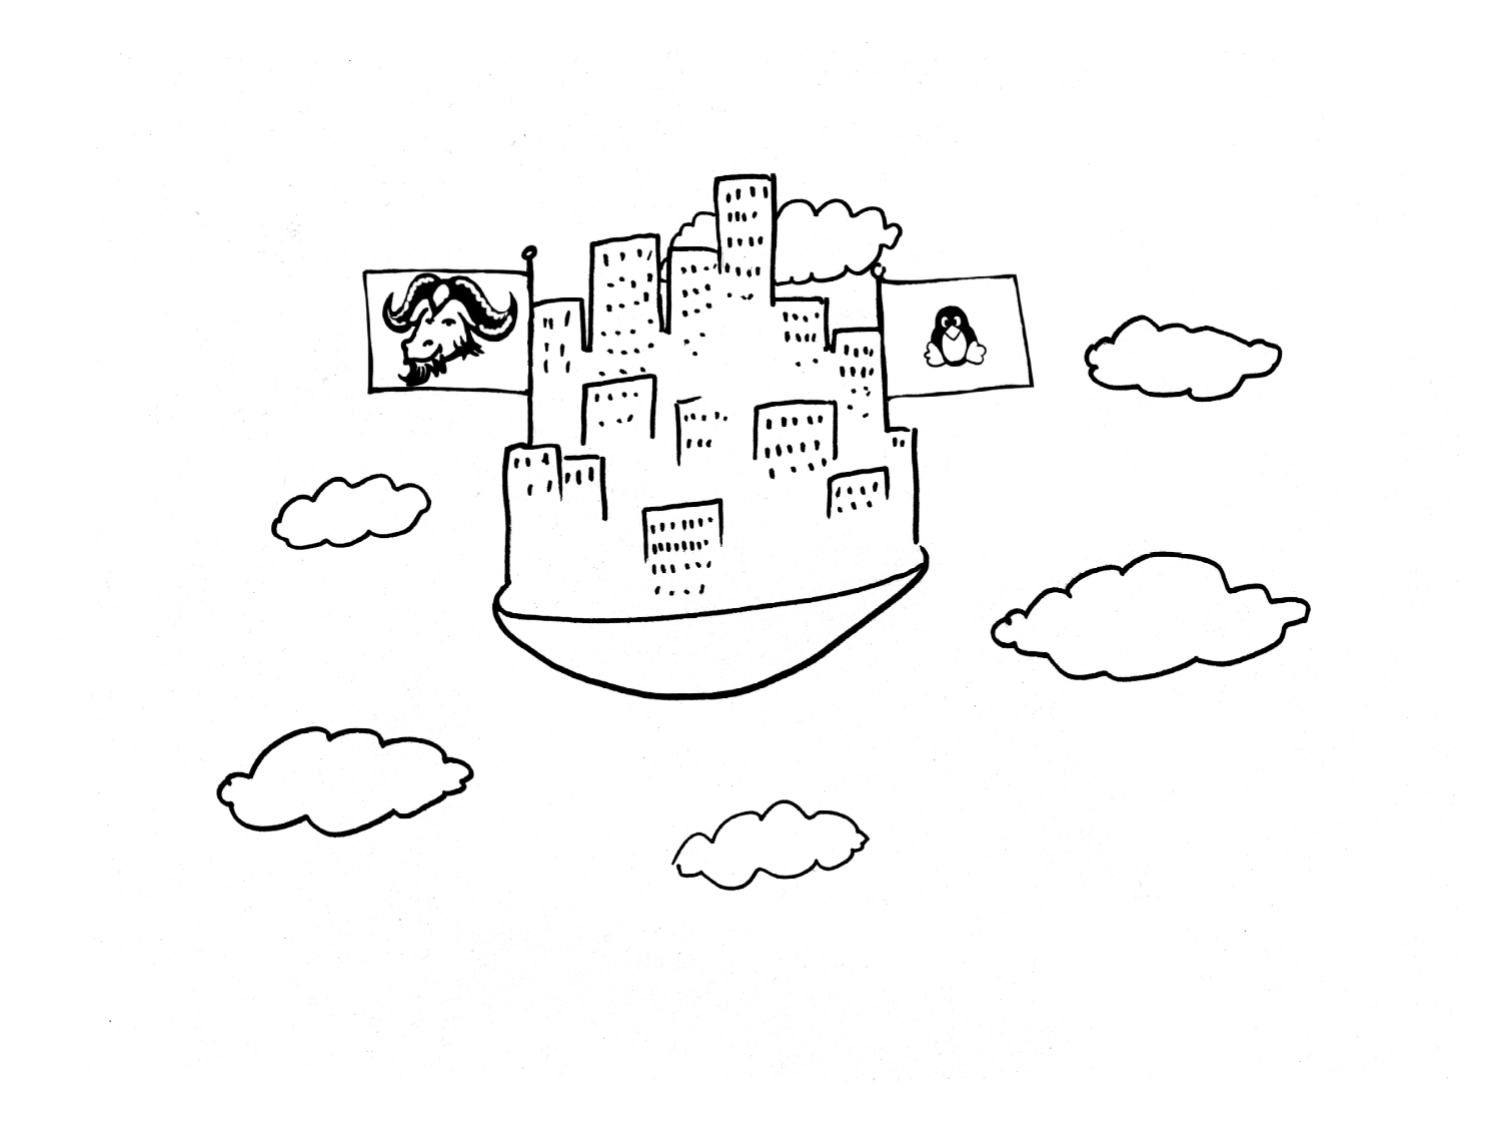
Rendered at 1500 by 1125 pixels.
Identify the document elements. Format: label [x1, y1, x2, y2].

picture [41, 40, 1459, 1085]
